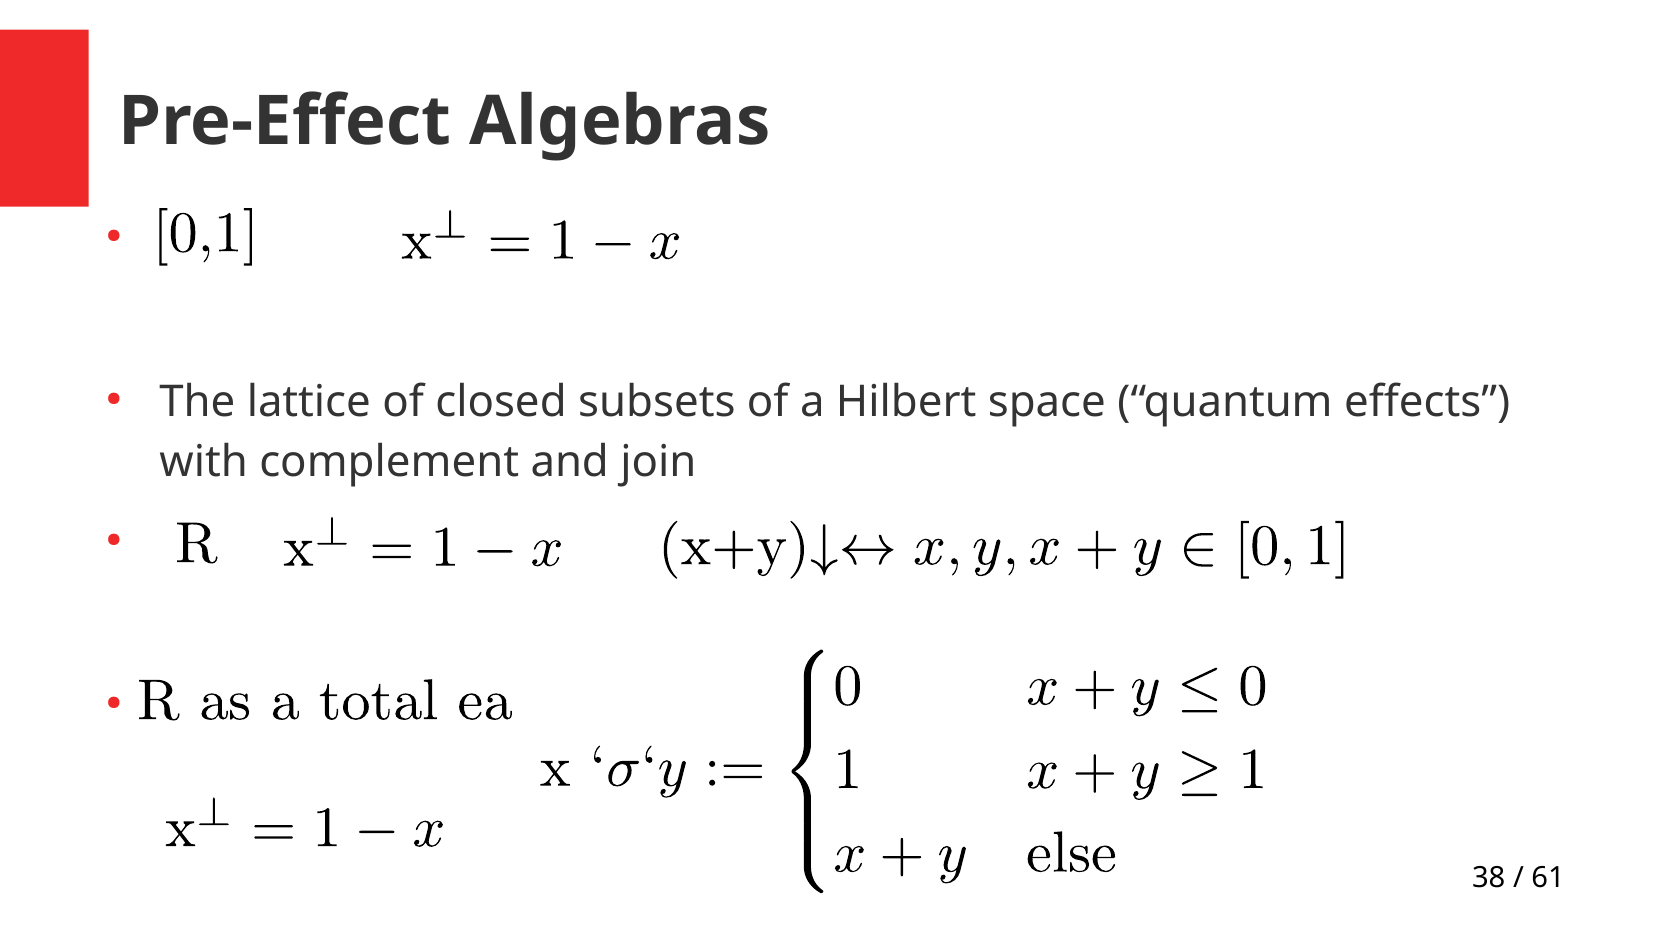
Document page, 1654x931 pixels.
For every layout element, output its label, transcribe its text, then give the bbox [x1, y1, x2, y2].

text_box [155, 208, 252, 266]
text_box [283, 516, 562, 567]
list The lattice of closed subsets of a Hilbert space (“quantum effects”) with complement and join [88, 206, 1565, 768]
title Pre-Effect Algebras [118, 29, 1595, 207]
text_box [139, 679, 512, 721]
text_box [401, 209, 680, 260]
text_box [660, 520, 1344, 579]
text_box [165, 797, 443, 847]
text_box [177, 522, 218, 564]
text_box [540, 649, 1266, 894]
